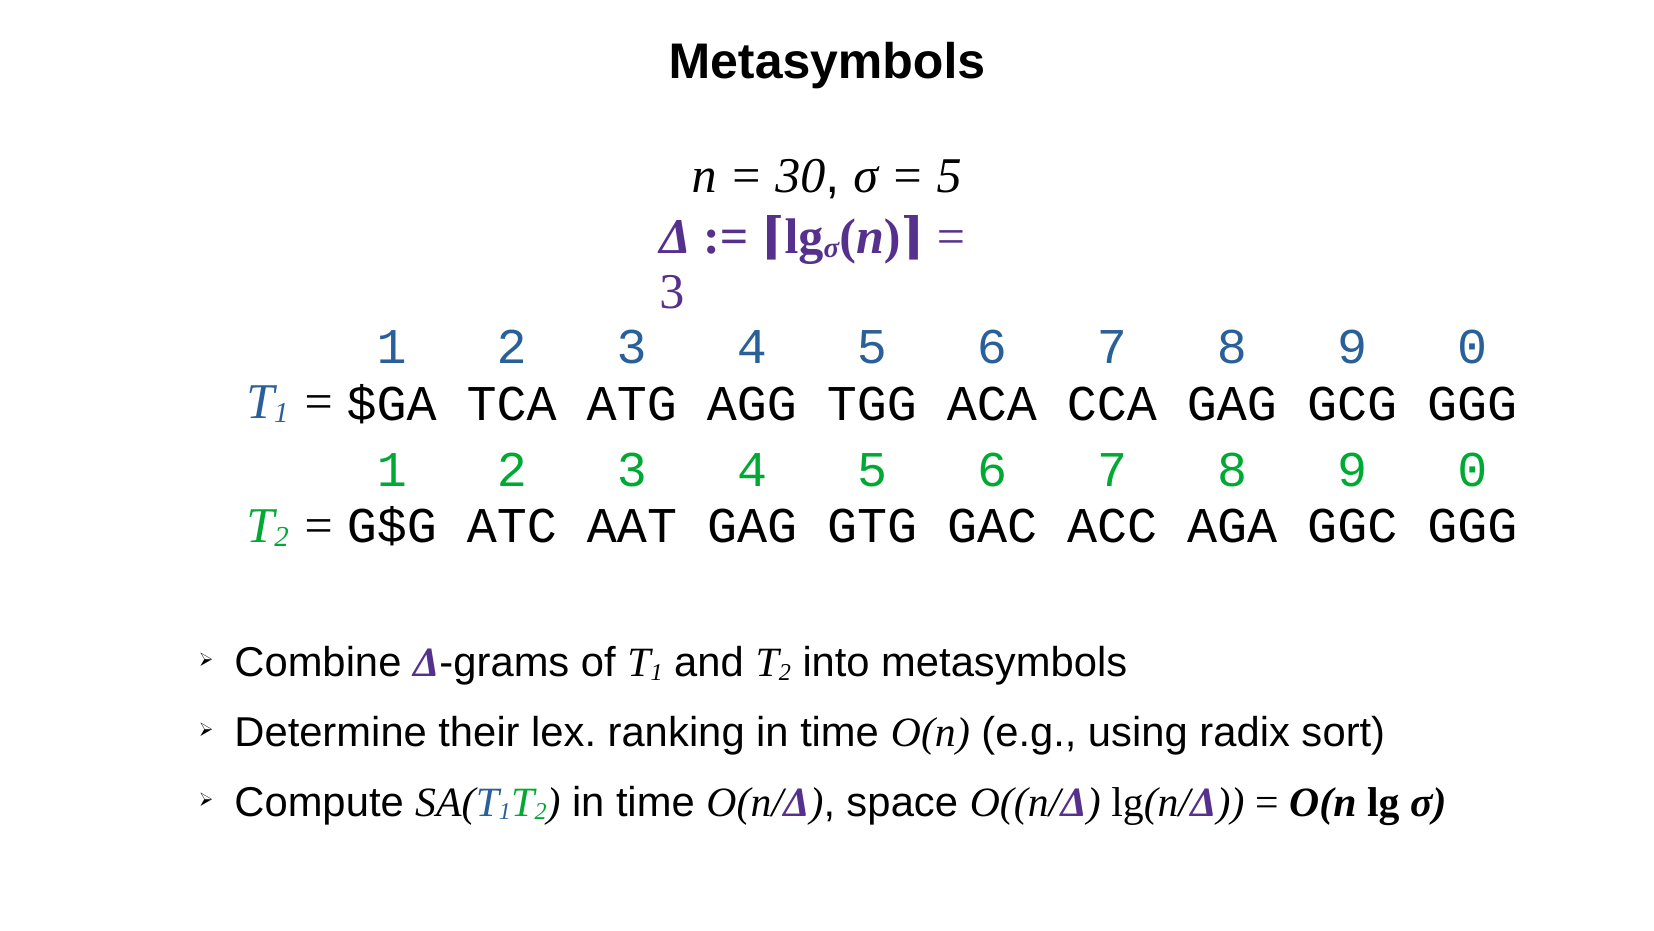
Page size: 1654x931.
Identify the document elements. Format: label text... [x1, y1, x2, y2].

text_box 1 2 3 4 5 6 7 8 9 0 $GA TCA ATG AGG TGG ACA CCA GAG GCG GGG [331, 314, 1642, 443]
text_box Metasymbols [474, 0, 1180, 125]
text_box T2 = [200, 490, 332, 562]
text_box Combine Δ-grams of T1 and T2 into metasymbols Determine their lex. ranking in time O(n) (e.g., using radix sort) Compute SA(T1T2) in time O(n/Δ), space O((n/Δ) lg(n/Δ)) = O(n lg σ) [184, 608, 1470, 857]
text_box 1 2 3 4 5 6 7 8 9 0 G$G ATC AAT GAG GTG GAC ACC AGA GGC GGG [332, 437, 1536, 566]
text_box n = 30, σ = 5 [472, 139, 1182, 211]
text_box Δ := ⌈lgσ(n)⌉ = 3 [644, 211, 1009, 272]
text_box T1 = [200, 366, 331, 438]
